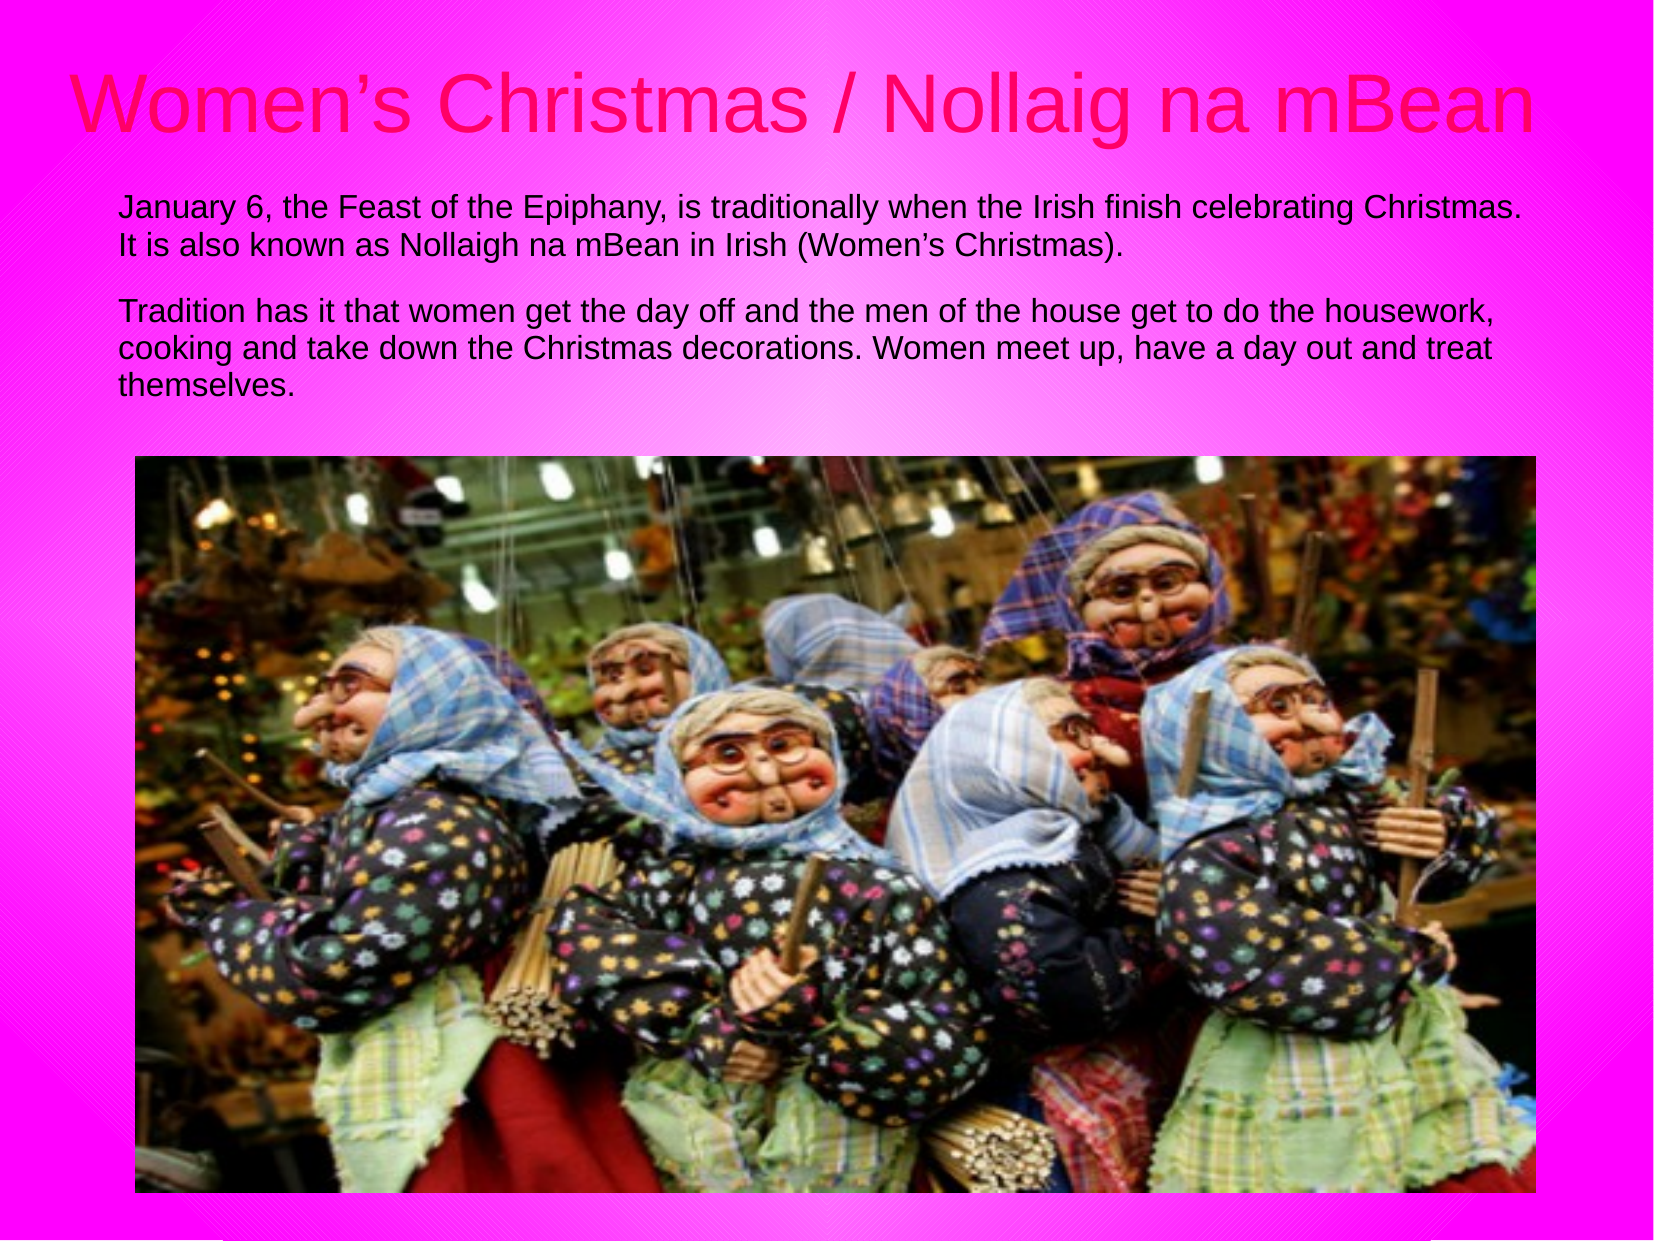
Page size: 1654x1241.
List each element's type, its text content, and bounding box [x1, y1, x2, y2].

title Women’s Christmas / Nollaig na mBean [59, 0, 1548, 208]
picture [135, 456, 1536, 1193]
list January 6, the Feast of the Epiphany, is traditionally when the Irish finish celebrating Christmas. It is also known as Nollaigh na mBean in Irish (Women’s Christmas). Tradition has it that women get the day off and the men of the house get to do the housework, cooking and take down the Christmas decorations. Women meet up, have a day out and treat themselves. [47, 188, 1536, 909]
